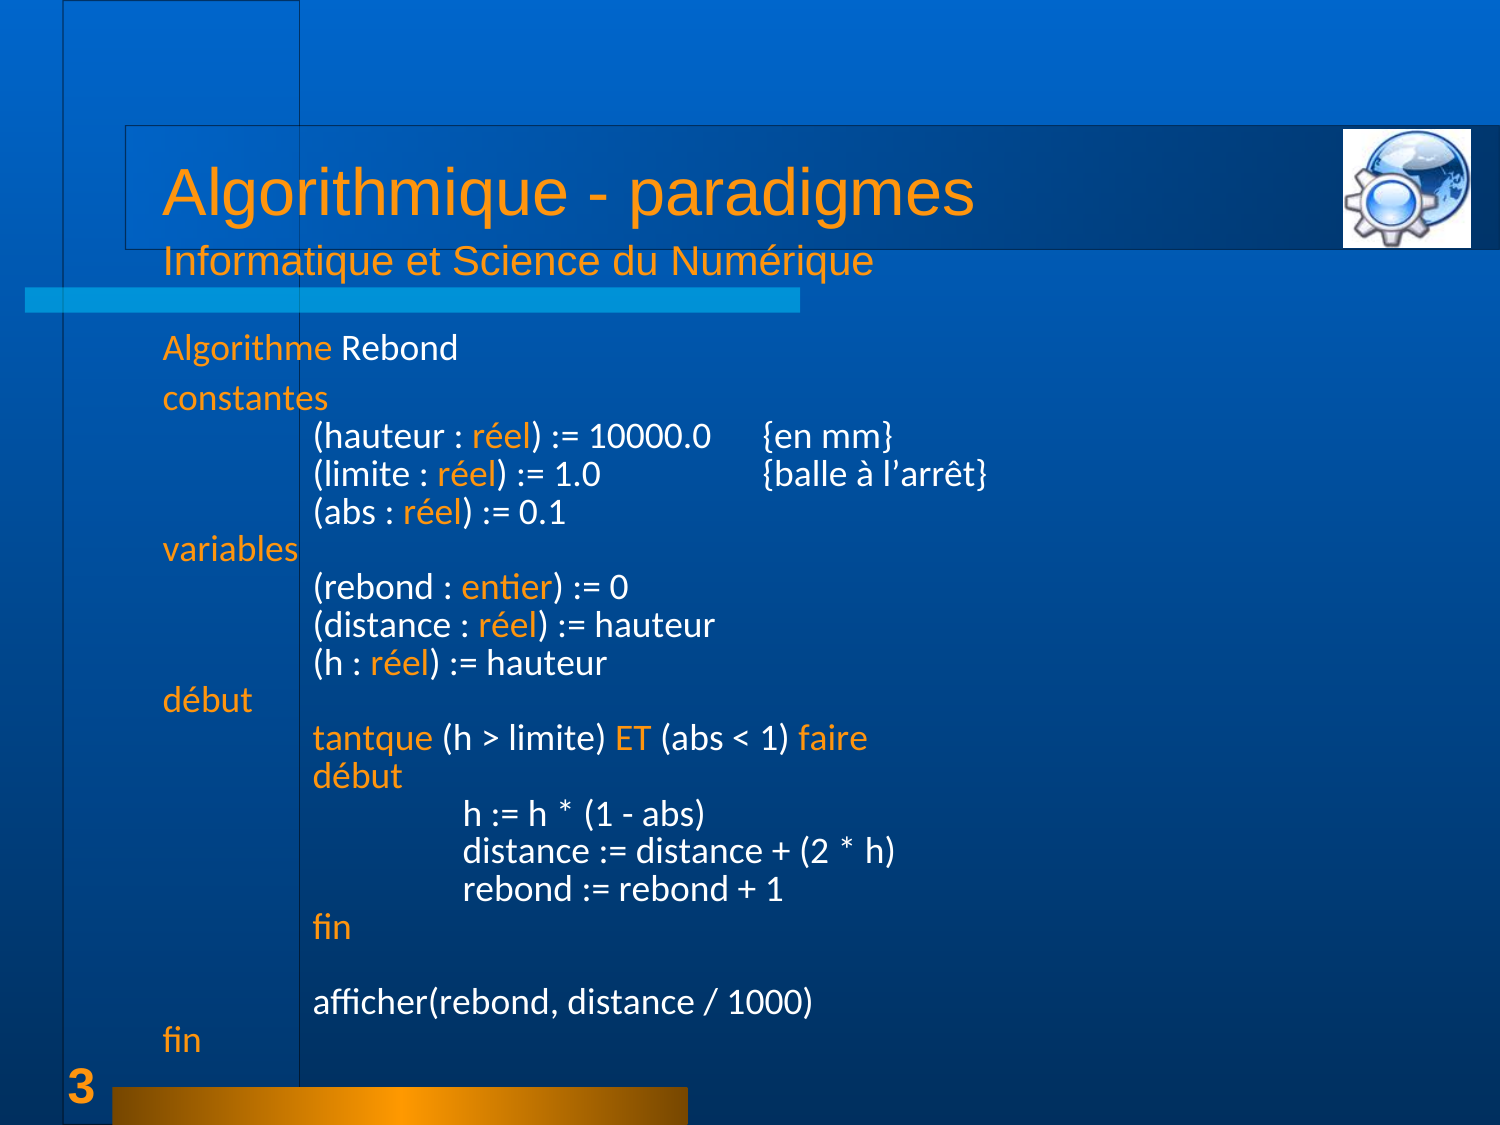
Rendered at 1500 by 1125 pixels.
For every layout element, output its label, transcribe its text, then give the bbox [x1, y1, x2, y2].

text_box Algorithme Rebond constantes (hauteur : réel) := 10000.0 {en mm} (limite : réel) := 1.0 {balle à l’arrêt} (abs : réel) := 0.1 variables (rebond : entier) := 0 (distance : réel) := hauteur (h : réel) := hauteur début tantque (h > limite) ET (abs < 1) faire début h := h * (1 - abs) distance := distance + (2 * h) rebond := rebond + 1 fin afficher(rebond, distance / 1000) fin [147, 324, 1418, 1108]
picture [1343, 129, 1471, 248]
